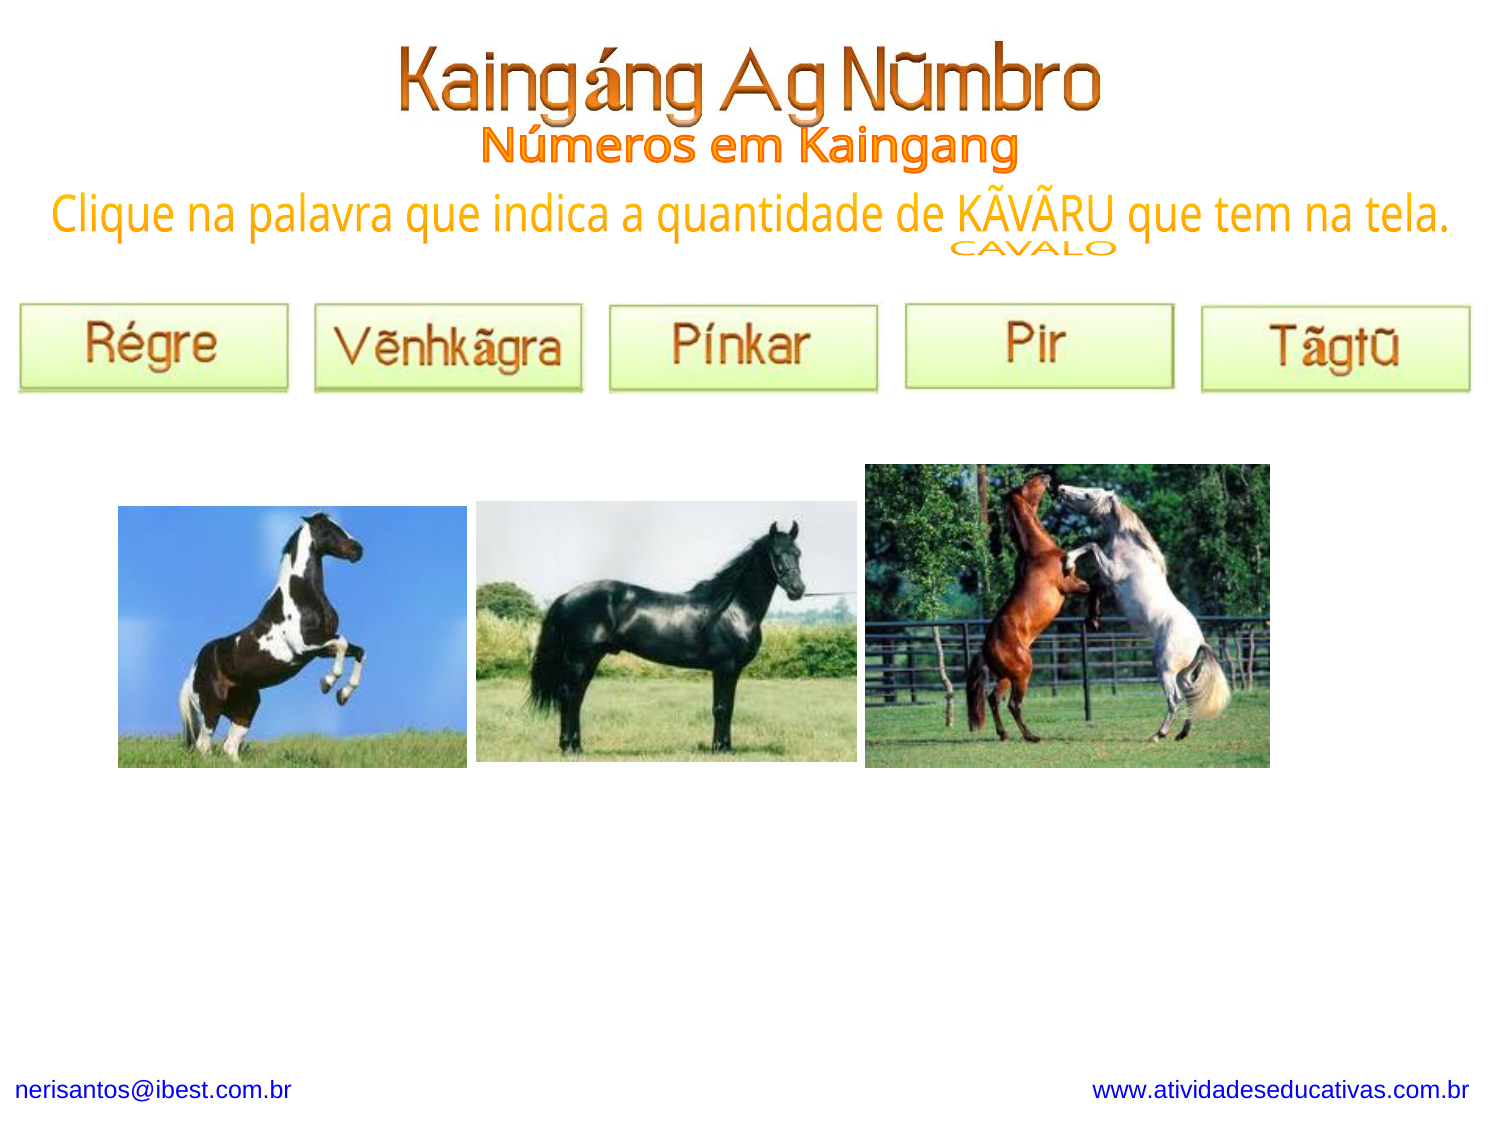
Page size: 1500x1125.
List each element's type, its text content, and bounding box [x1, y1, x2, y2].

text_box CAVALO [977, 241, 1007, 256]
picture [865, 464, 1270, 768]
text_box CAVALO [1030, 241, 1060, 256]
text_box CAVALO [1085, 241, 1117, 256]
text_box CAVALO [950, 241, 976, 256]
picture [17, 302, 292, 394]
picture [476, 501, 857, 762]
picture [313, 302, 587, 394]
text_box CAVALO [1004, 241, 1033, 256]
picture [904, 302, 1178, 394]
picture [1200, 302, 1474, 394]
picture [118, 506, 467, 768]
picture [608, 302, 883, 394]
text_box Clique na palavra que indica a quantidade de KÃVÃRU que tem na tela. [960, 194, 1010, 232]
picture [386, 31, 1114, 135]
text_box CAVALO [1064, 241, 1083, 256]
